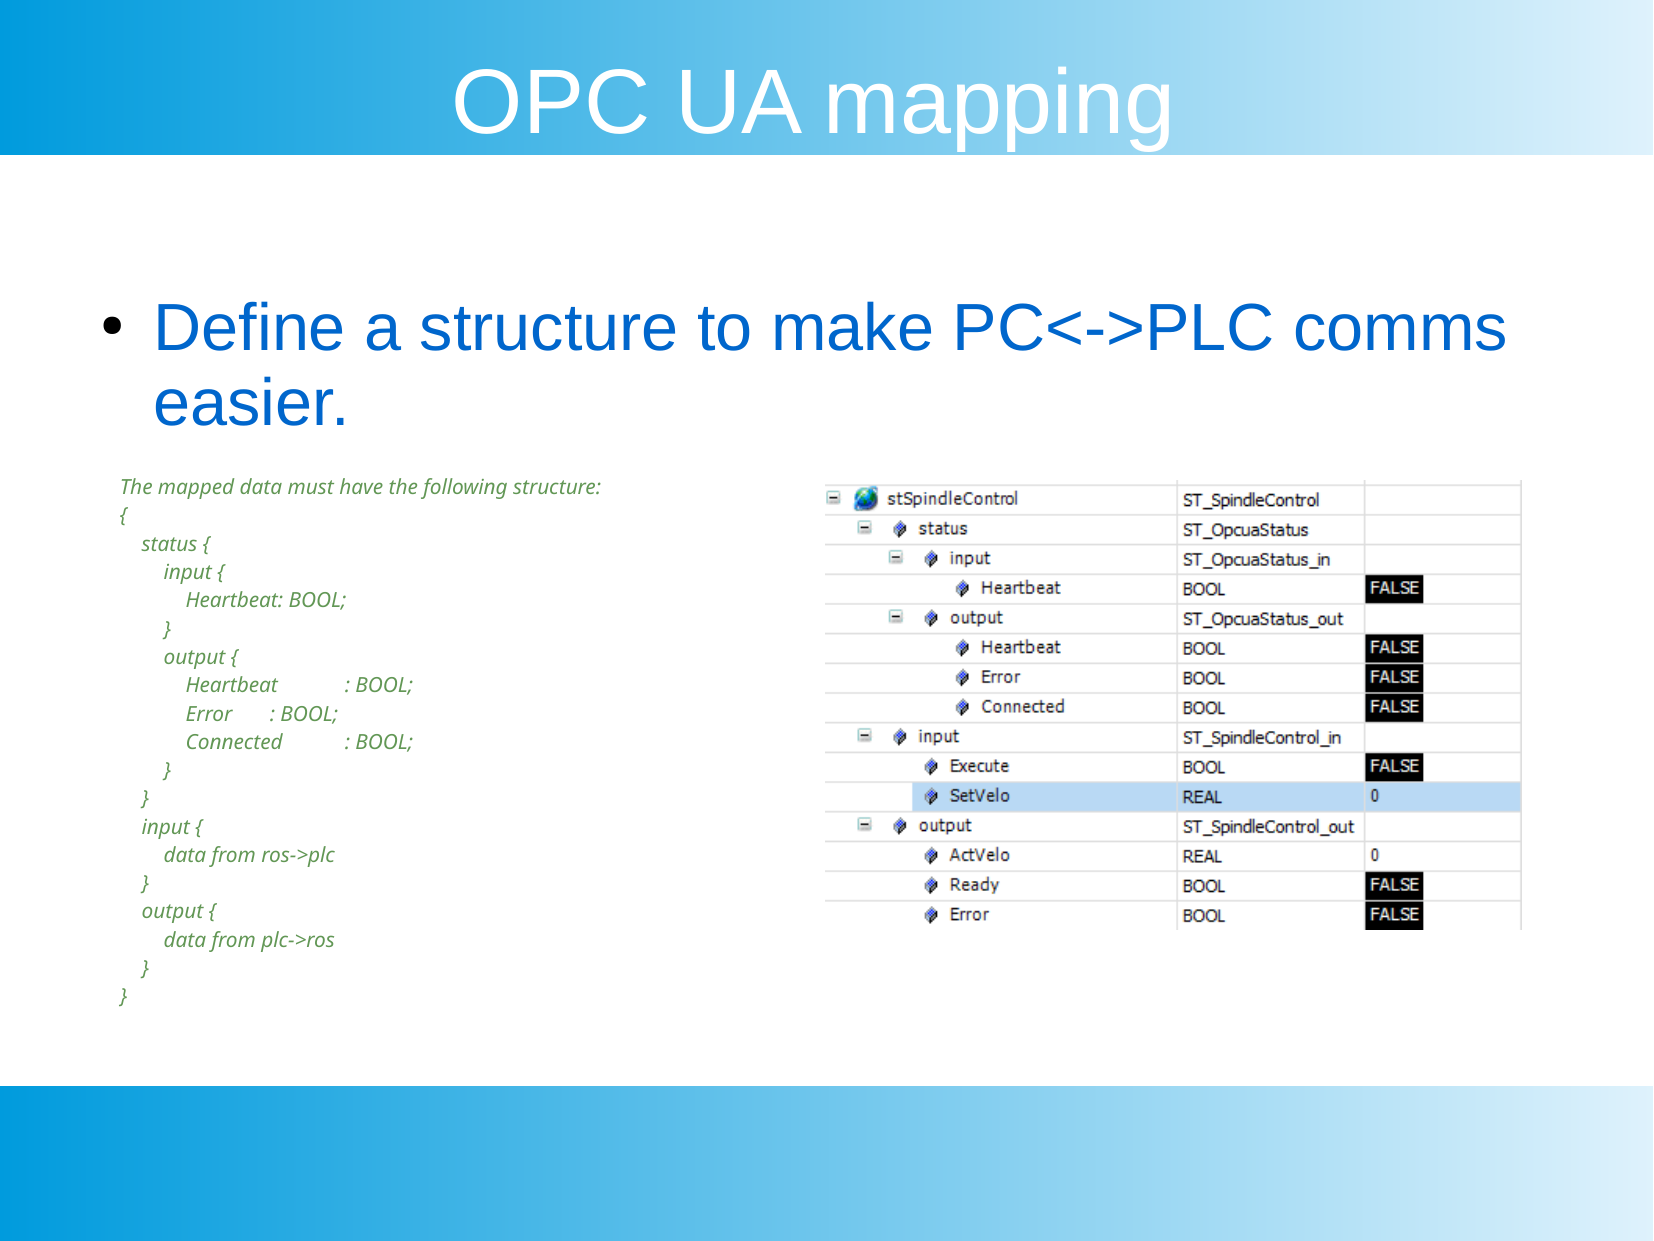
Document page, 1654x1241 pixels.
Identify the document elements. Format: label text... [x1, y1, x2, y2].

picture [825, 480, 1522, 931]
text_box The mapped data must have the following structure: { status { input { Heartbeat: BOOL; } output { Heartbeat : BOOL; Error : BOOL; Connected : BOOL; } } input { data from ros->plc } output { data from plc->ros } } [105, 465, 766, 941]
title OPC UA mapping [82, 49, 1571, 155]
list Define a structure to make PC<->PLC comms easier. [82, 290, 1571, 1010]
